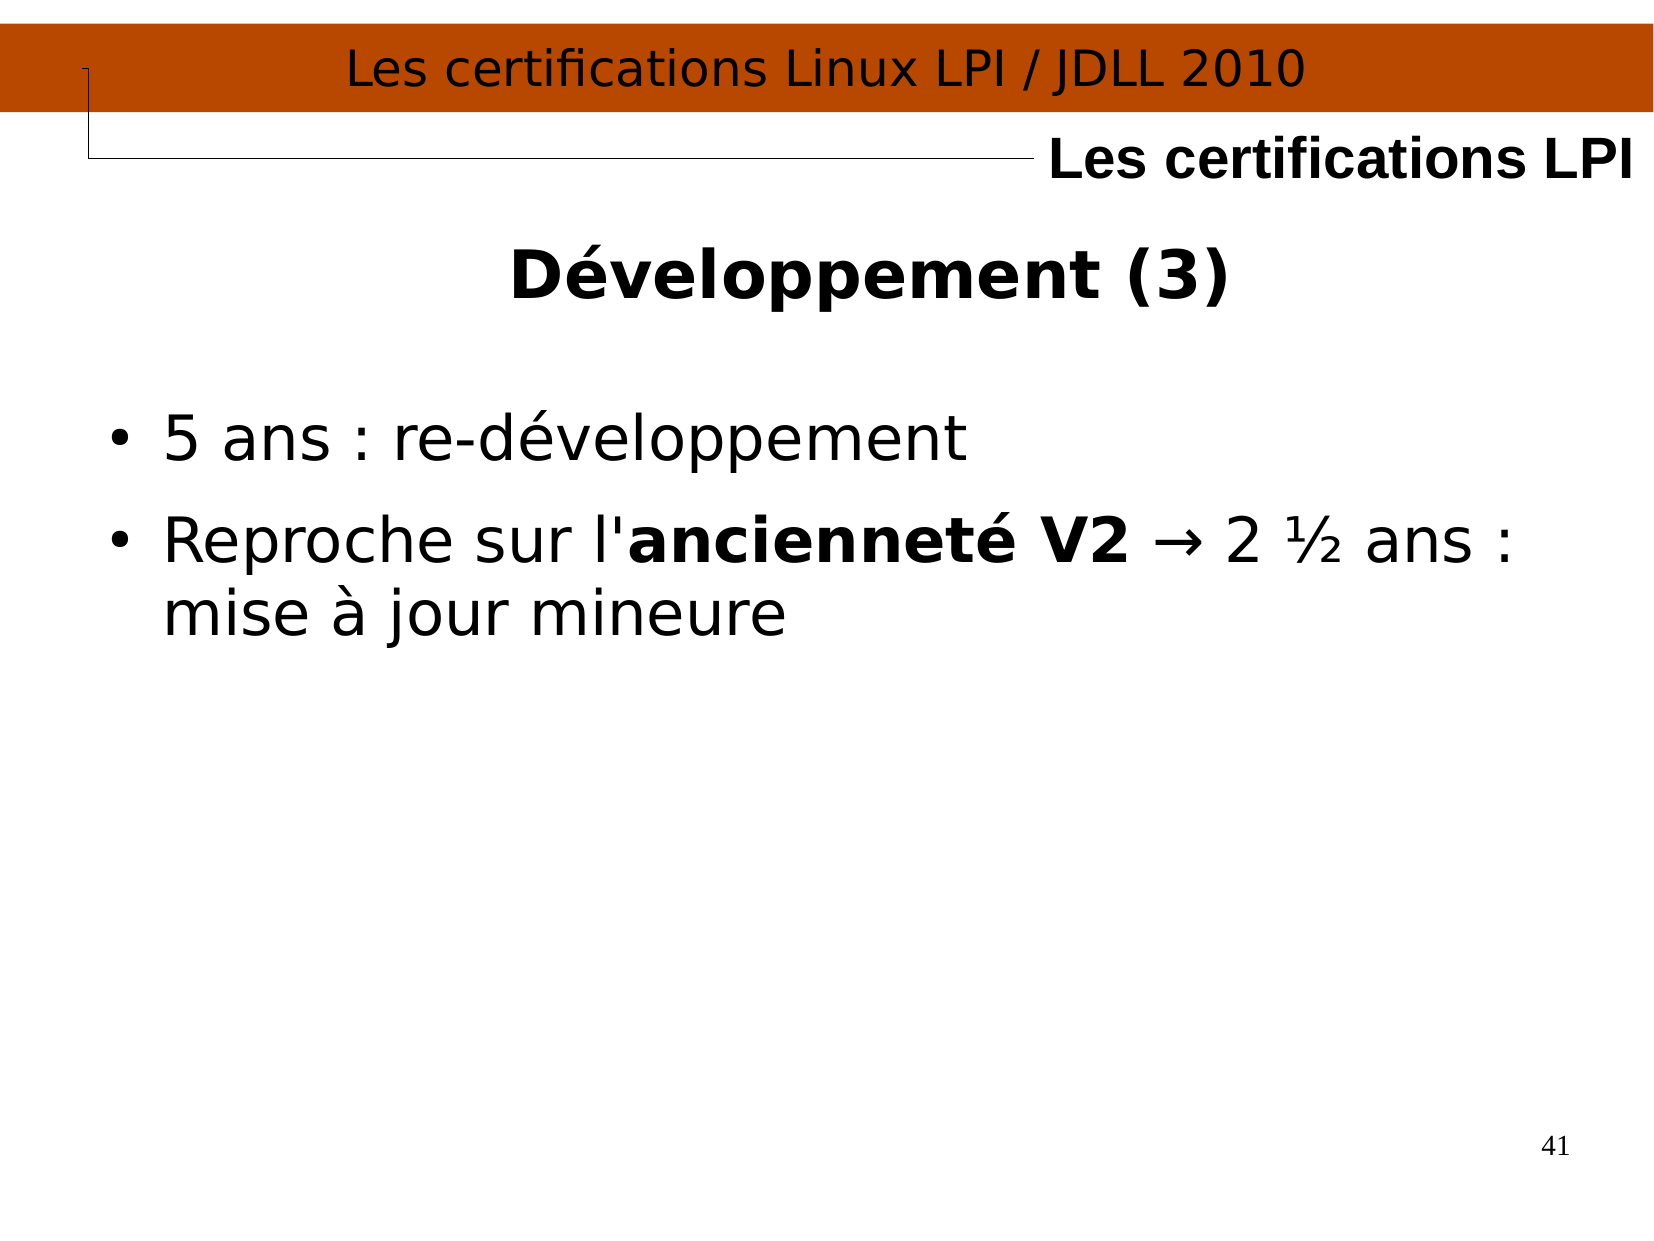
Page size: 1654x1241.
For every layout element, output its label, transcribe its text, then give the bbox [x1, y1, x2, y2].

list Développement (3) 5 ans : re-développement Reproche sur l'ancienneté V2 → 2 ½ ans : mise à jour mineure [91, 236, 1580, 1047]
title Les certifications Linux LPI / JDLL 2010 [82, 39, 1571, 99]
text_box [0, 23, 1654, 113]
text_box Les certifications LPI [1033, 118, 1654, 198]
